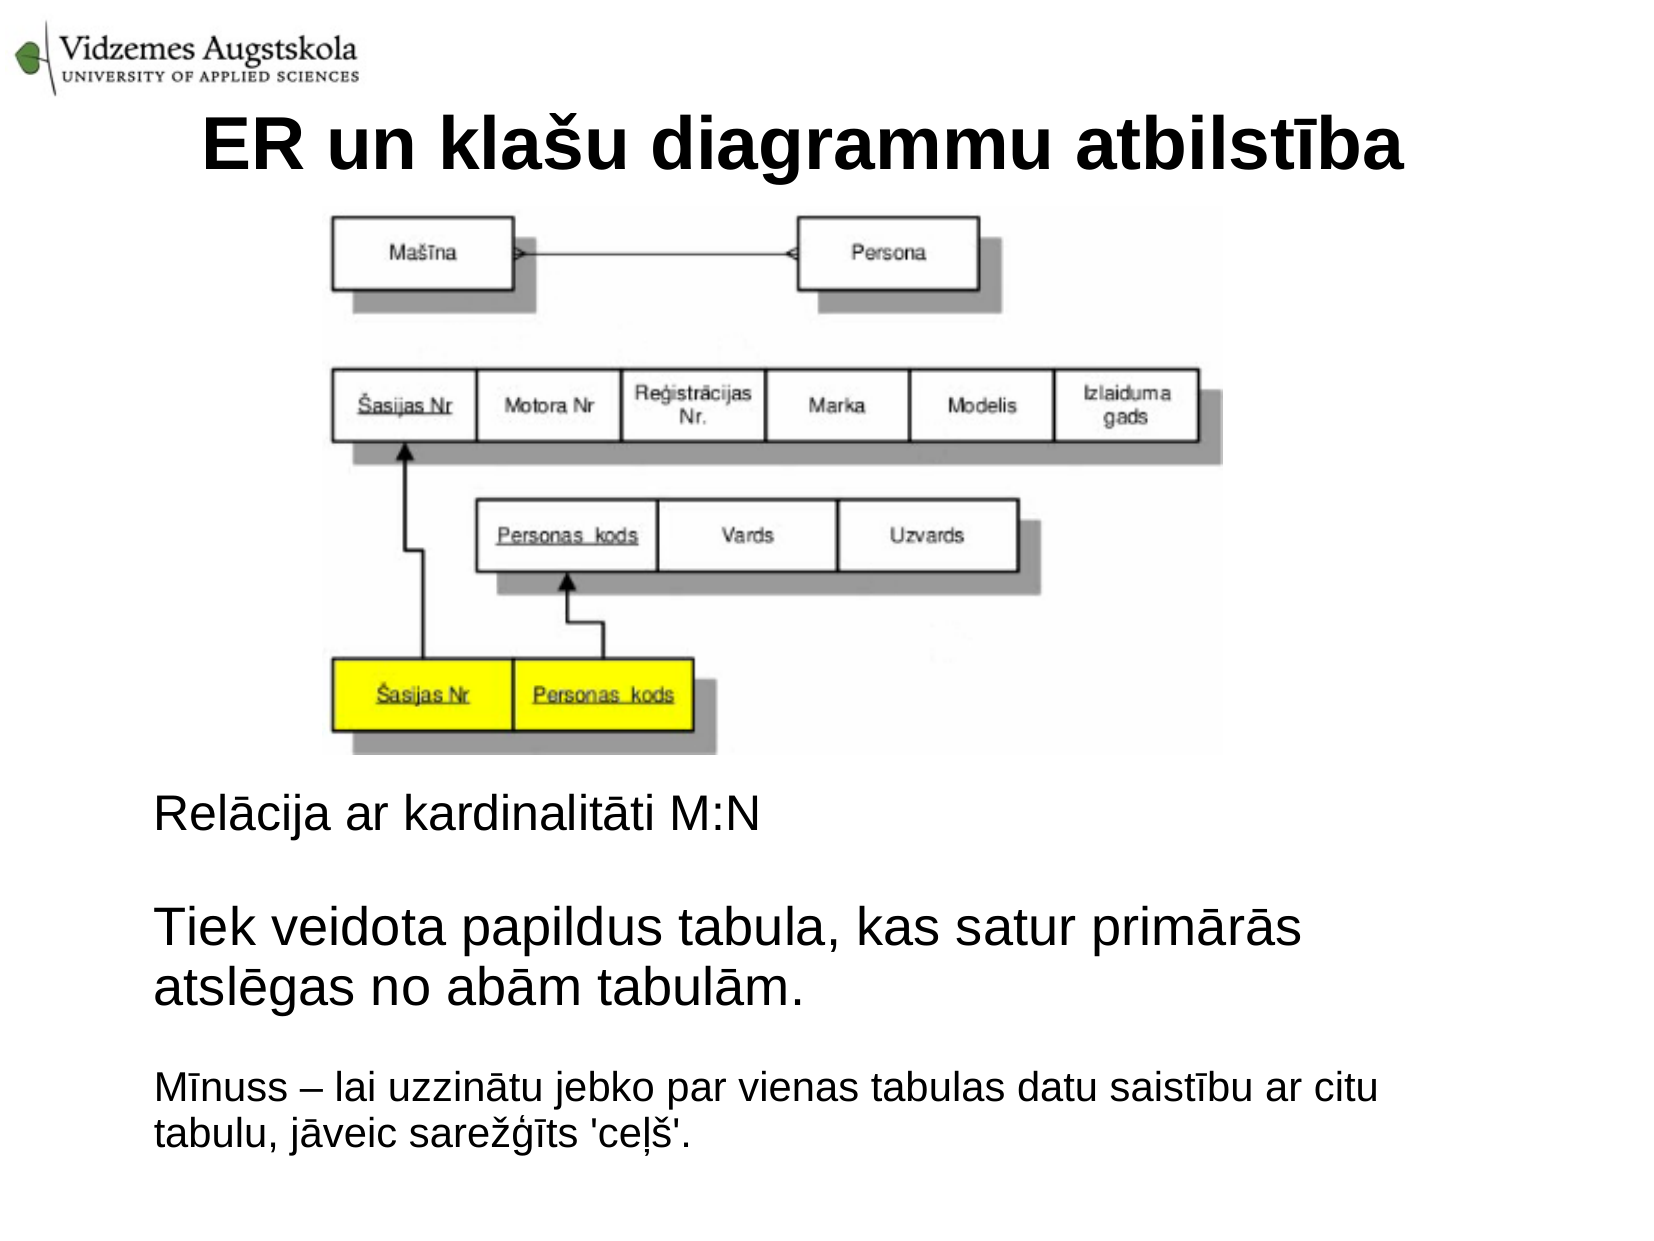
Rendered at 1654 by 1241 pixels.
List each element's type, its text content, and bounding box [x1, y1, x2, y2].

picture [5, 2, 368, 113]
list [118, 631, 1570, 1107]
text_box Relācija ar kardinalitāti M:N Tiek veidota papildus tabula, kas satur primārās atslēgas no abām tabulām. Mīnuss – lai uzzinātu jebko par vienas tabulas datu saistību ar citu tabulu, jāveic sarežģīts 'ceļš'. [138, 778, 1474, 1165]
picture [322, 206, 1223, 755]
title ER un klašu diagrammu atbilstība [94, 103, 1512, 188]
